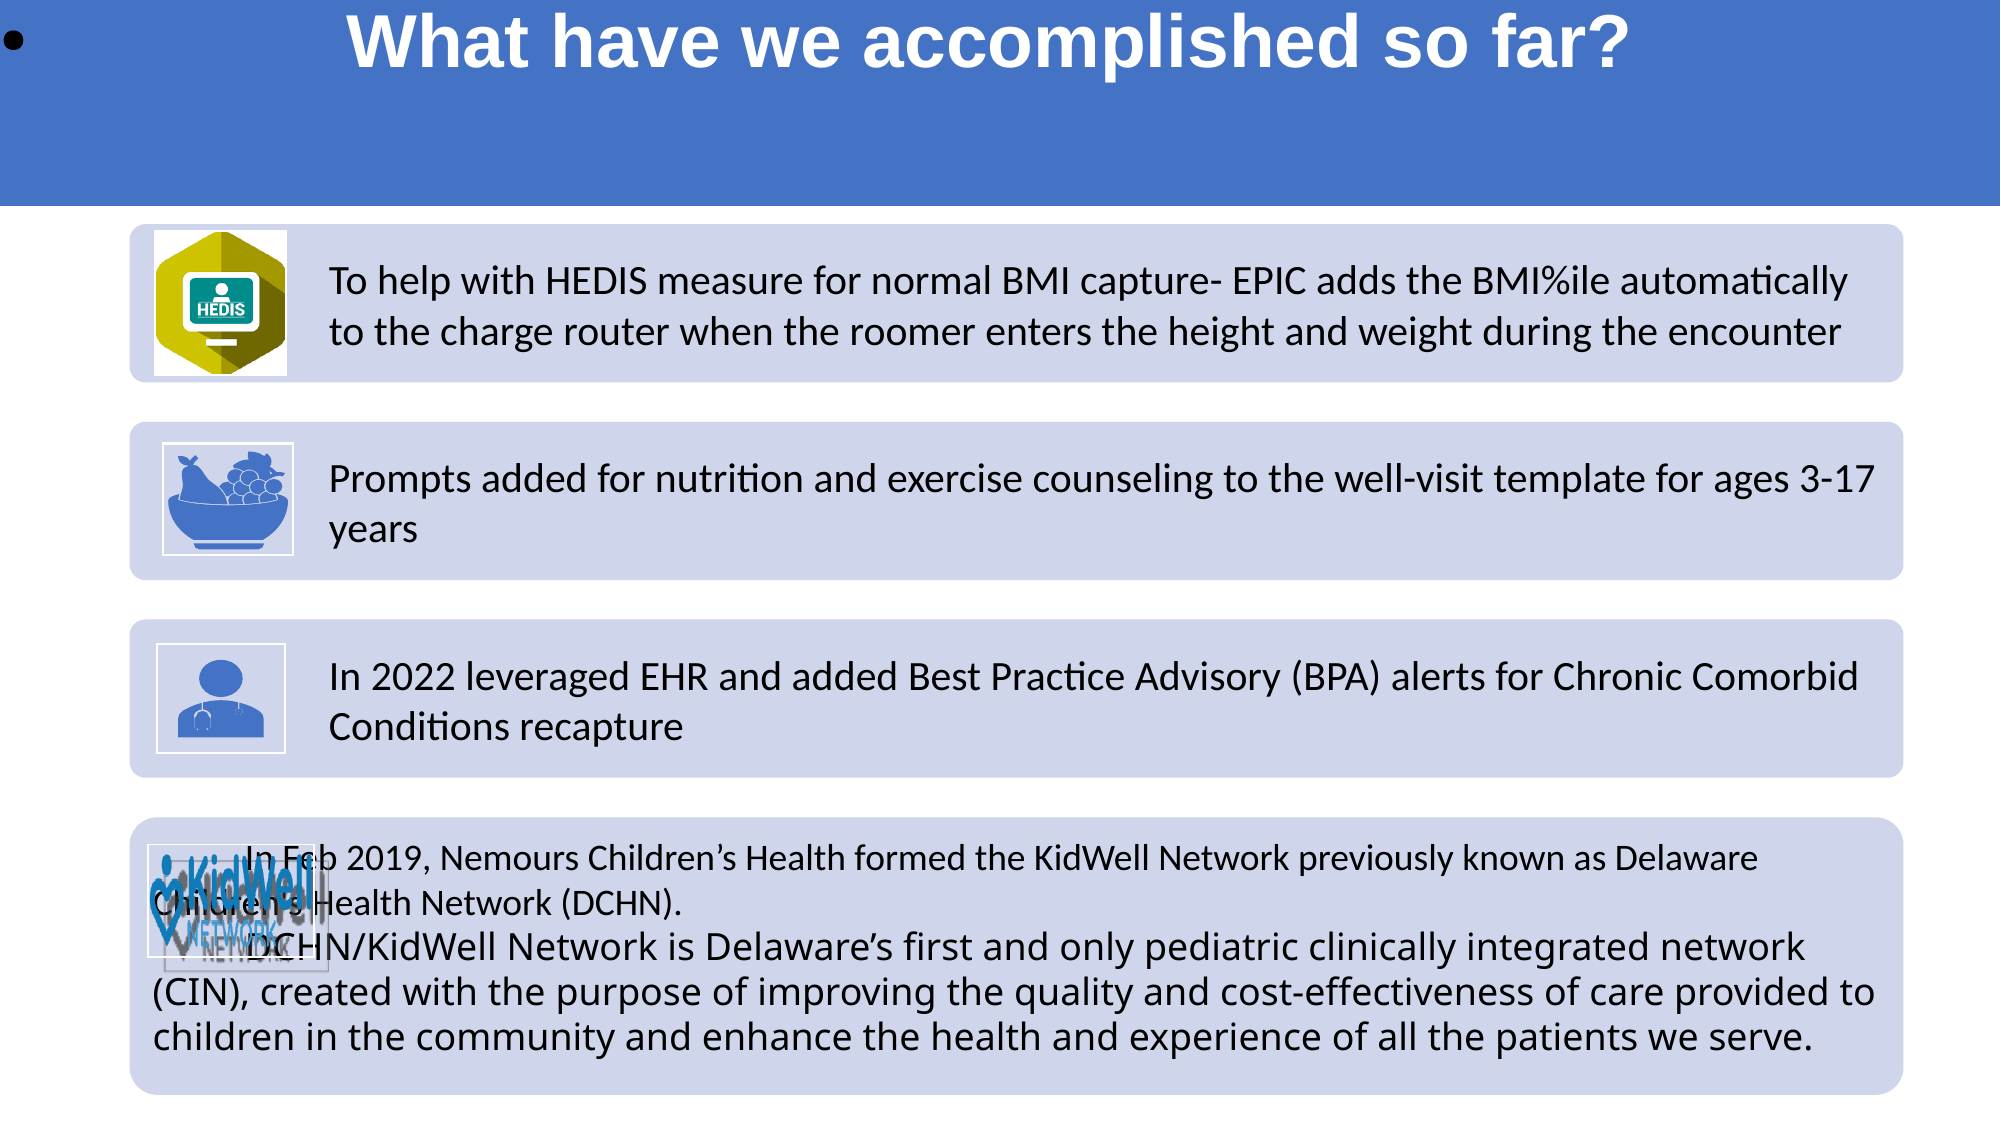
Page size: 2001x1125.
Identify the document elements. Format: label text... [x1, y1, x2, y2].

text_box To help with HEDIS measure for normal BMI capture- EPIC adds the BMI%ile automatically to the charge router when the roomer enters the height and weight during the encounter [312, 224, 1904, 383]
text_box [129, 421, 312, 581]
text_box [129, 224, 312, 383]
picture [148, 845, 314, 957]
text_box In 2022 leveraged EHR and added Best Practice Advisory (BPA) alerts for Chronic Comorbid Conditions recapture [312, 619, 1904, 778]
text_box Prompts added for nutrition and exercise counseling to the well-visit template for ages 3-17 years [312, 421, 1904, 581]
text_box [129, 619, 312, 778]
table_header What have we accomplished so far? [0, 0, 2000, 206]
text_box In Feb 2019, Nemours Children’s Health formed the KidWell Network previously known as Delaware Children's Health Network (DCHN). DCHN/KidWell Network is Delaware’s first and only pediatric clinically integrated network (CIN), created with the purpose of improving the quality and cost-effectiveness of care provided to children in the community and enhance the health and experience of all the patients we serve. [129, 817, 1904, 1095]
